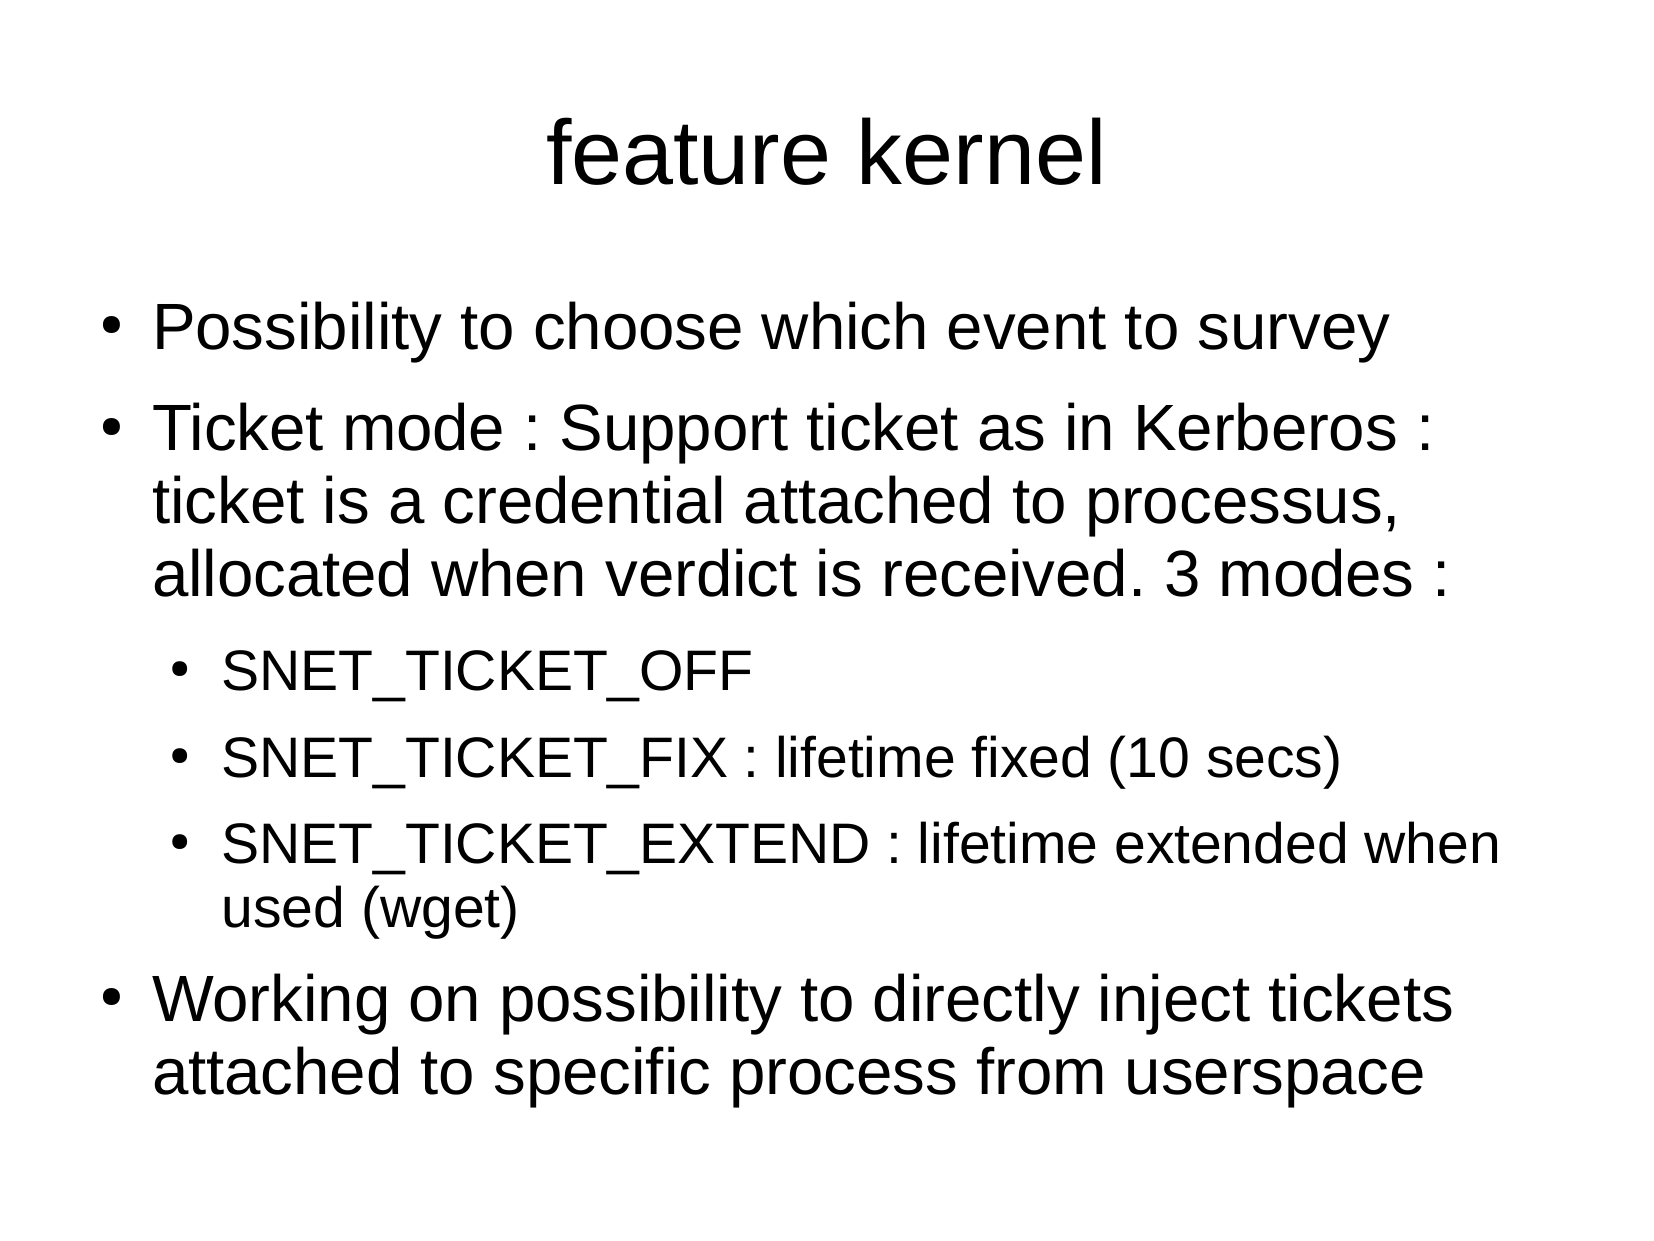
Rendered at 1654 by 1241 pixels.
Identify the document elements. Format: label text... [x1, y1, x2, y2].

title feature kernel [82, 56, 1571, 250]
list Possibility to choose which event to survey Ticket mode : Support ticket as in Kerberos : ticket is a credential attached to processus, allocated when verdict is received. 3 modes : SNET_TICKET_OFF SNET_TICKET_FIX : lifetime fixed (10 secs) SNET_TICKET_EXTEND : lifetime extended when used (wget) Working on possibility to directly inject tickets attached to specific process from userspace [82, 290, 1571, 1109]
